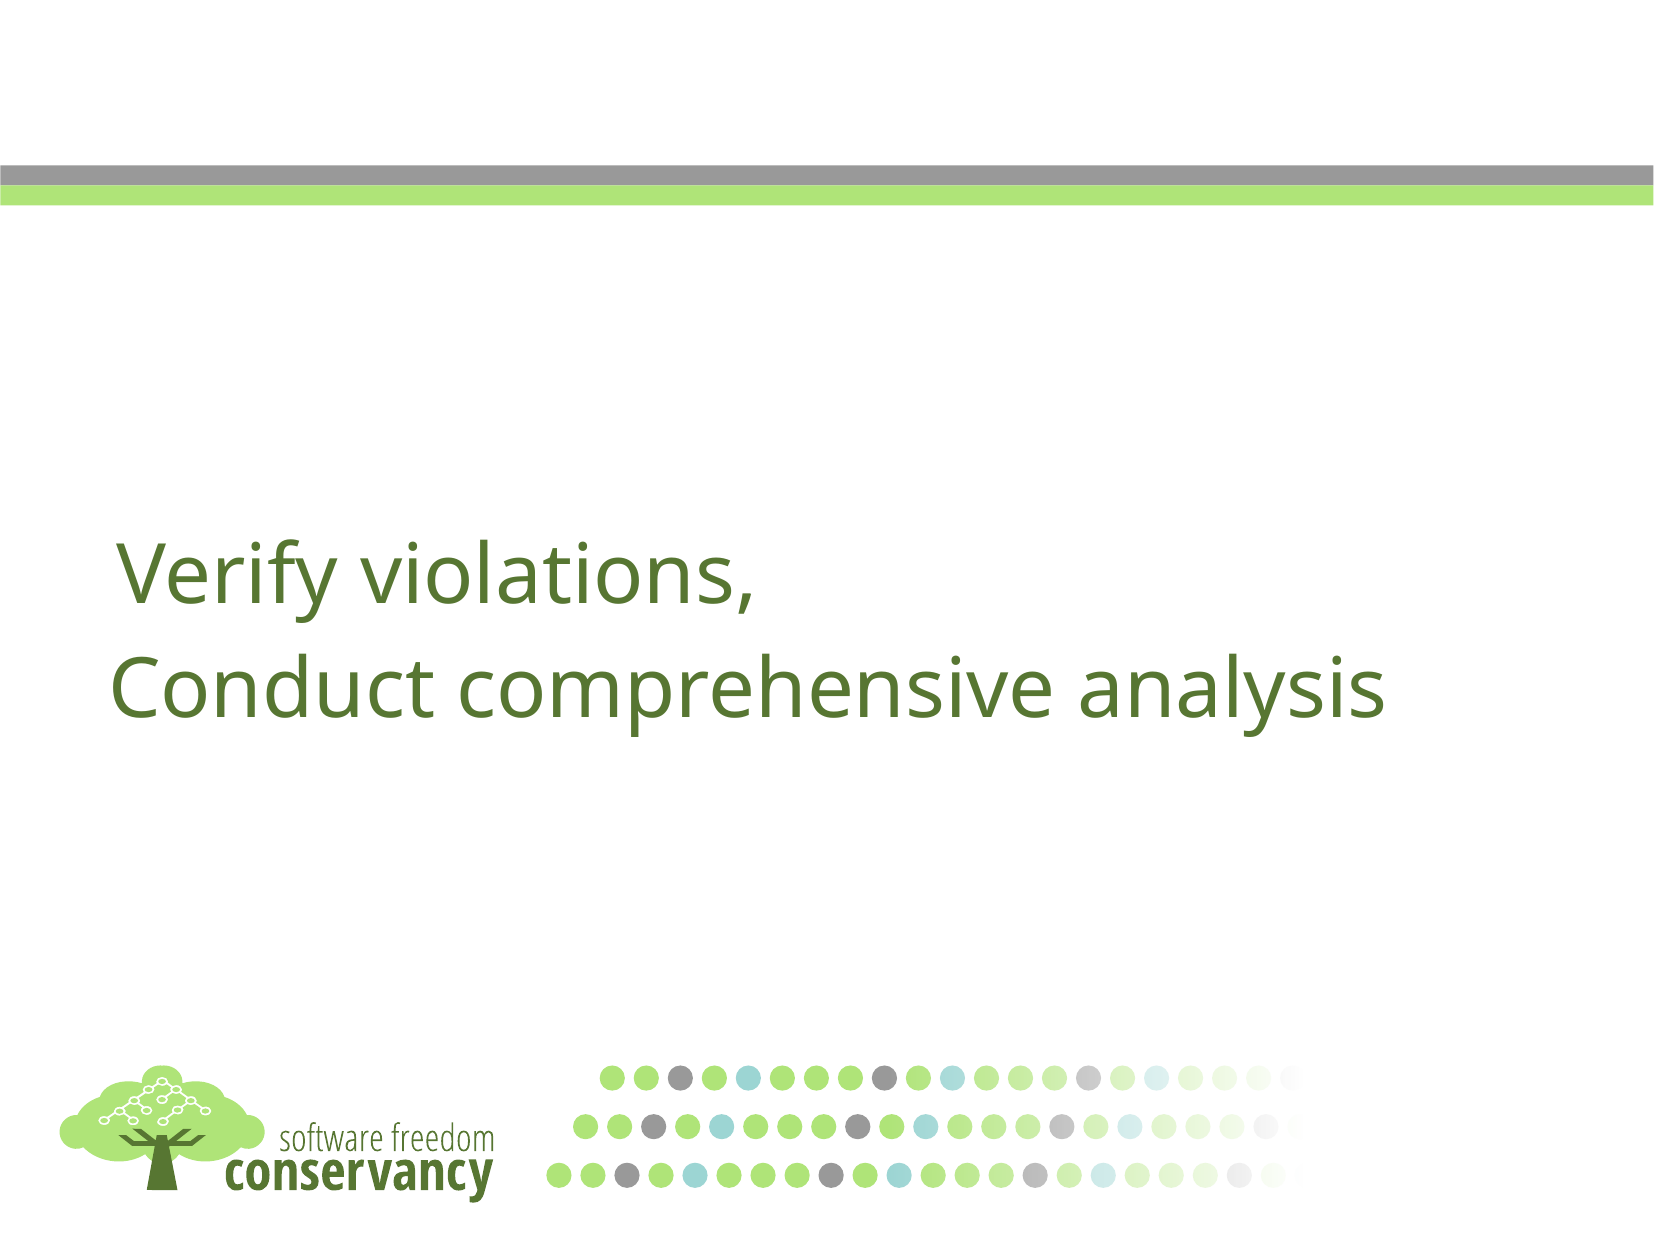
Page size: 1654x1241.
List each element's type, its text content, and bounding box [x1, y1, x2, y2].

title Verify violations, Conduct comprehensive analysis [86, 525, 1606, 733]
